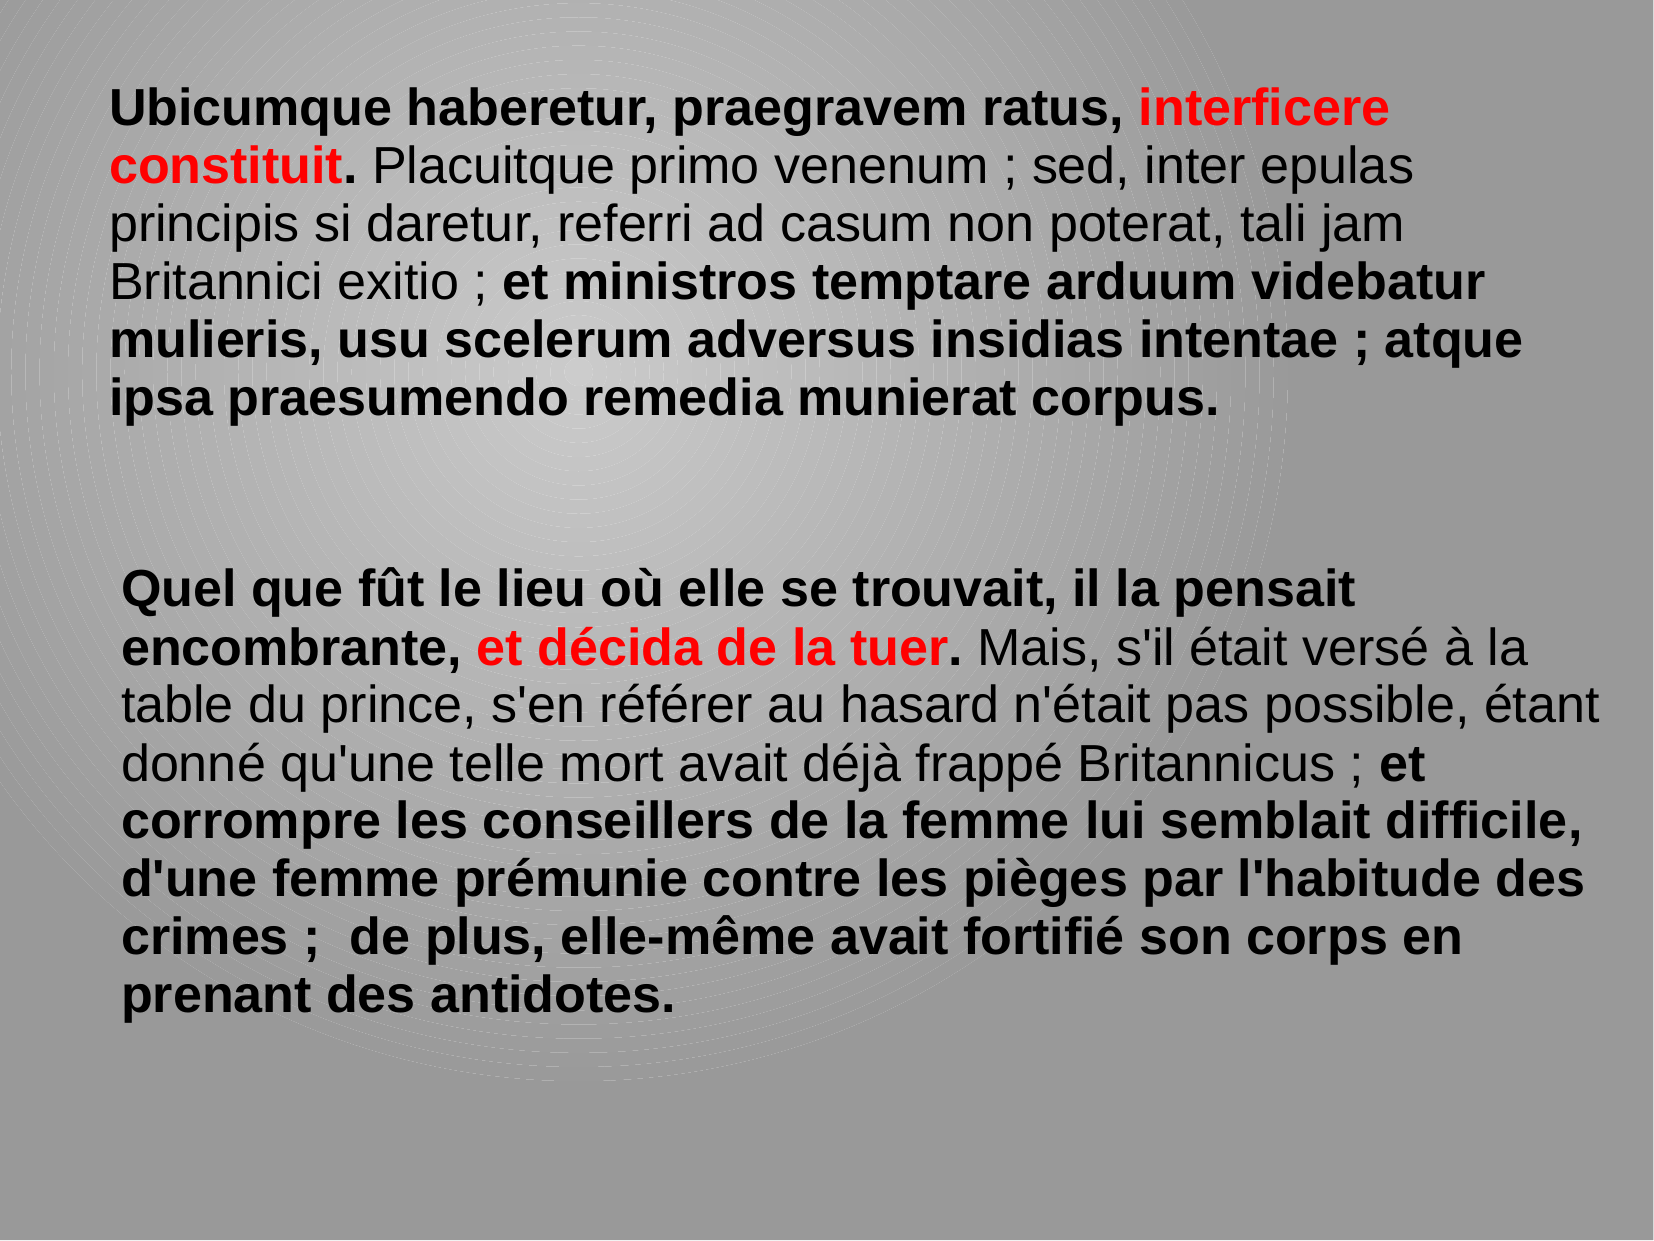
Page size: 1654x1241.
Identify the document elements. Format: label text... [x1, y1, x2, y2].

text_box Ubicumque haberetur, praegravem ratus, interficere constituit. Placuitque primo venenum ; sed, inter epulas principis si daretur, referri ad casum non poterat, tali jam Britannici exitio ; et ministros temptare arduum videbatur mulieris, usu scelerum adversus insidias intentae ; atque ipsa praesumendo remedia munierat corpus. [94, 70, 1583, 440]
text_box Quel que fût le lieu où elle se trouvait, il la pensait encombrante, et décida de la tuer. Mais, s'il était versé à la table du prince, s'en référer au hasard n'était pas possible, étant donné qu'une telle mort avait déjà frappé Britannicus ; et corrompre les conseillers de la femme lui semblait difficile, d'une femme prémunie contre les pièges par l'habitude des crimes ; de plus, elle-même avait fortifié son corps en prenant des antidotes. [106, 552, 1619, 1040]
